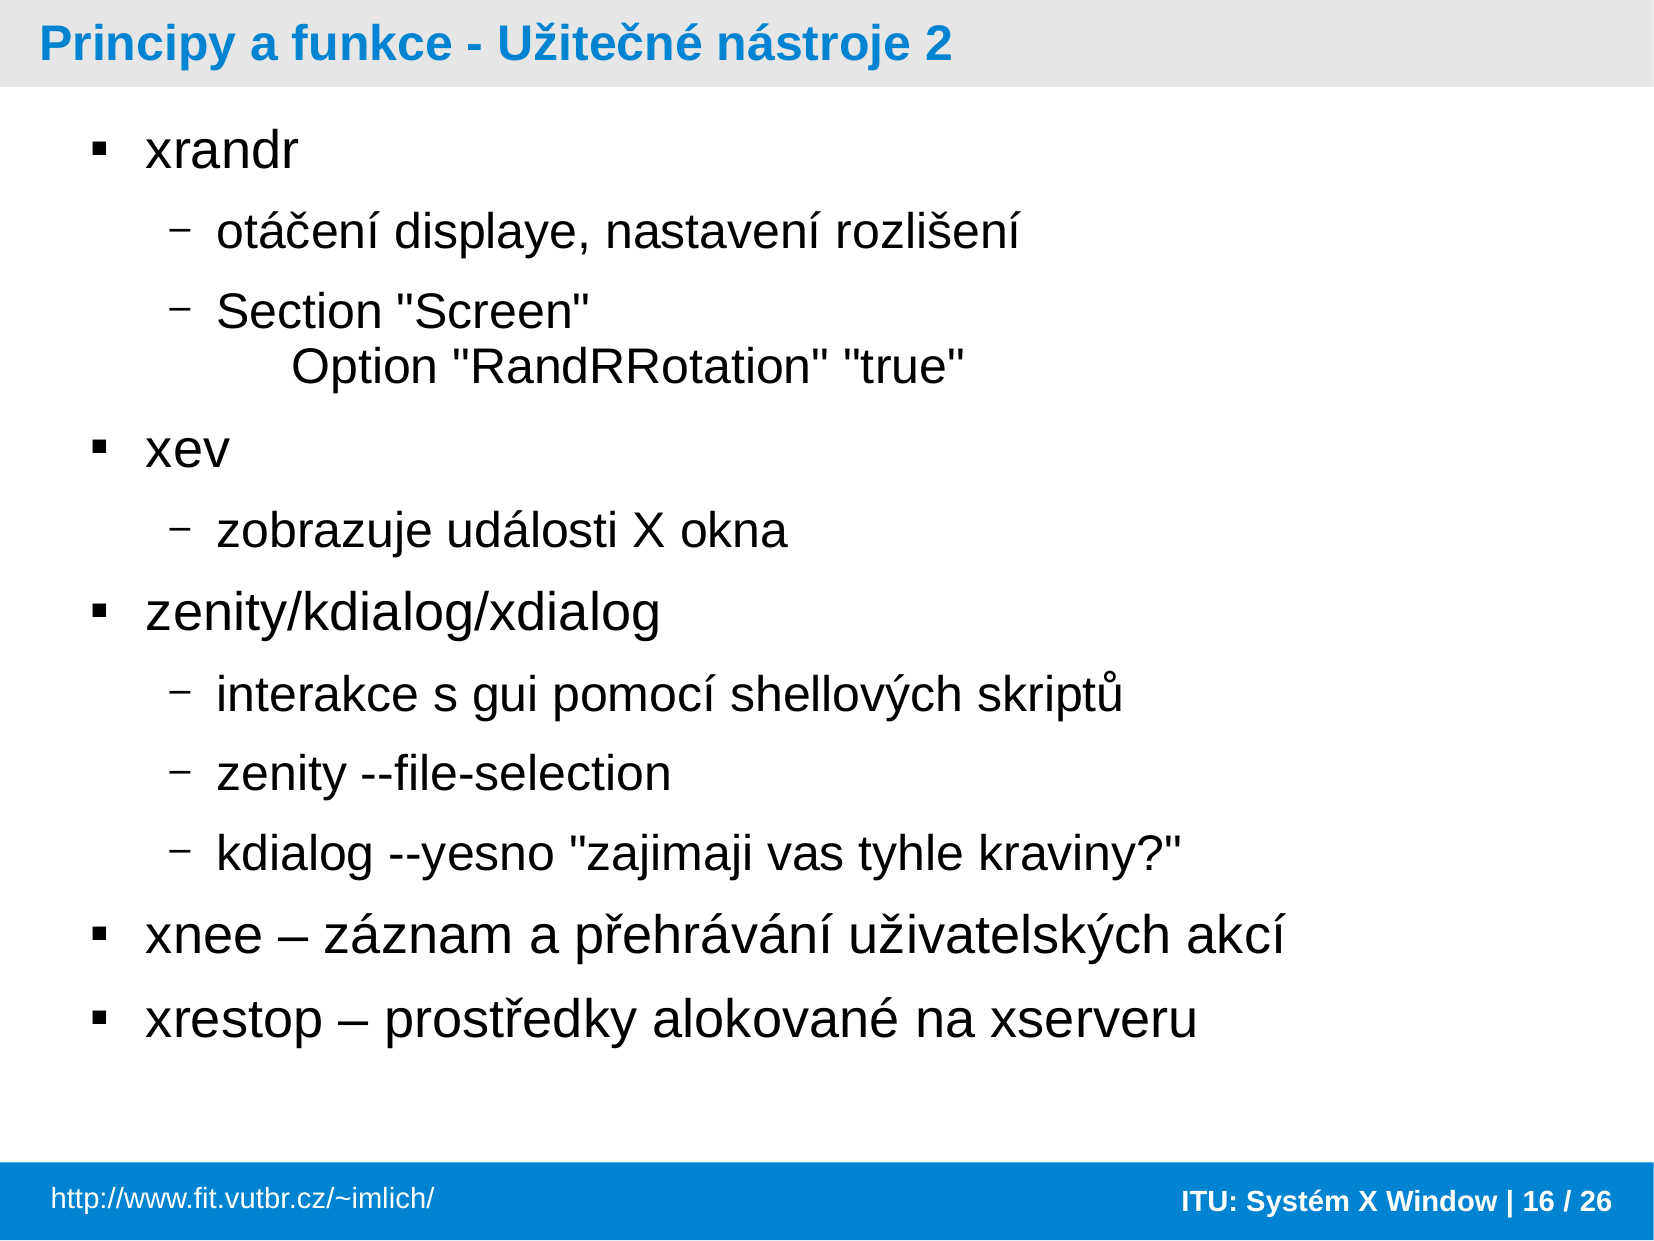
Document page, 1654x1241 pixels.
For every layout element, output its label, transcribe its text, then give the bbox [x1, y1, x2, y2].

title Principy a funkce - Užitečné nástroje 2 [39, 5, 1615, 81]
list xrandr otáčení displaye, nastavení rozlišení Section "Screen" Option "RandRRotation" "true" xev zobrazuje události X okna zenity/kdialog/xdialog interakce s gui pomocí shellových skriptů zenity --file-selection kdialog --yesno "zajimaji vas tyhle kraviny?" xnee – záznam a přehrávání uživatelských akcí xrestop – prostředky alokované na xserveru [75, 119, 1564, 1127]
